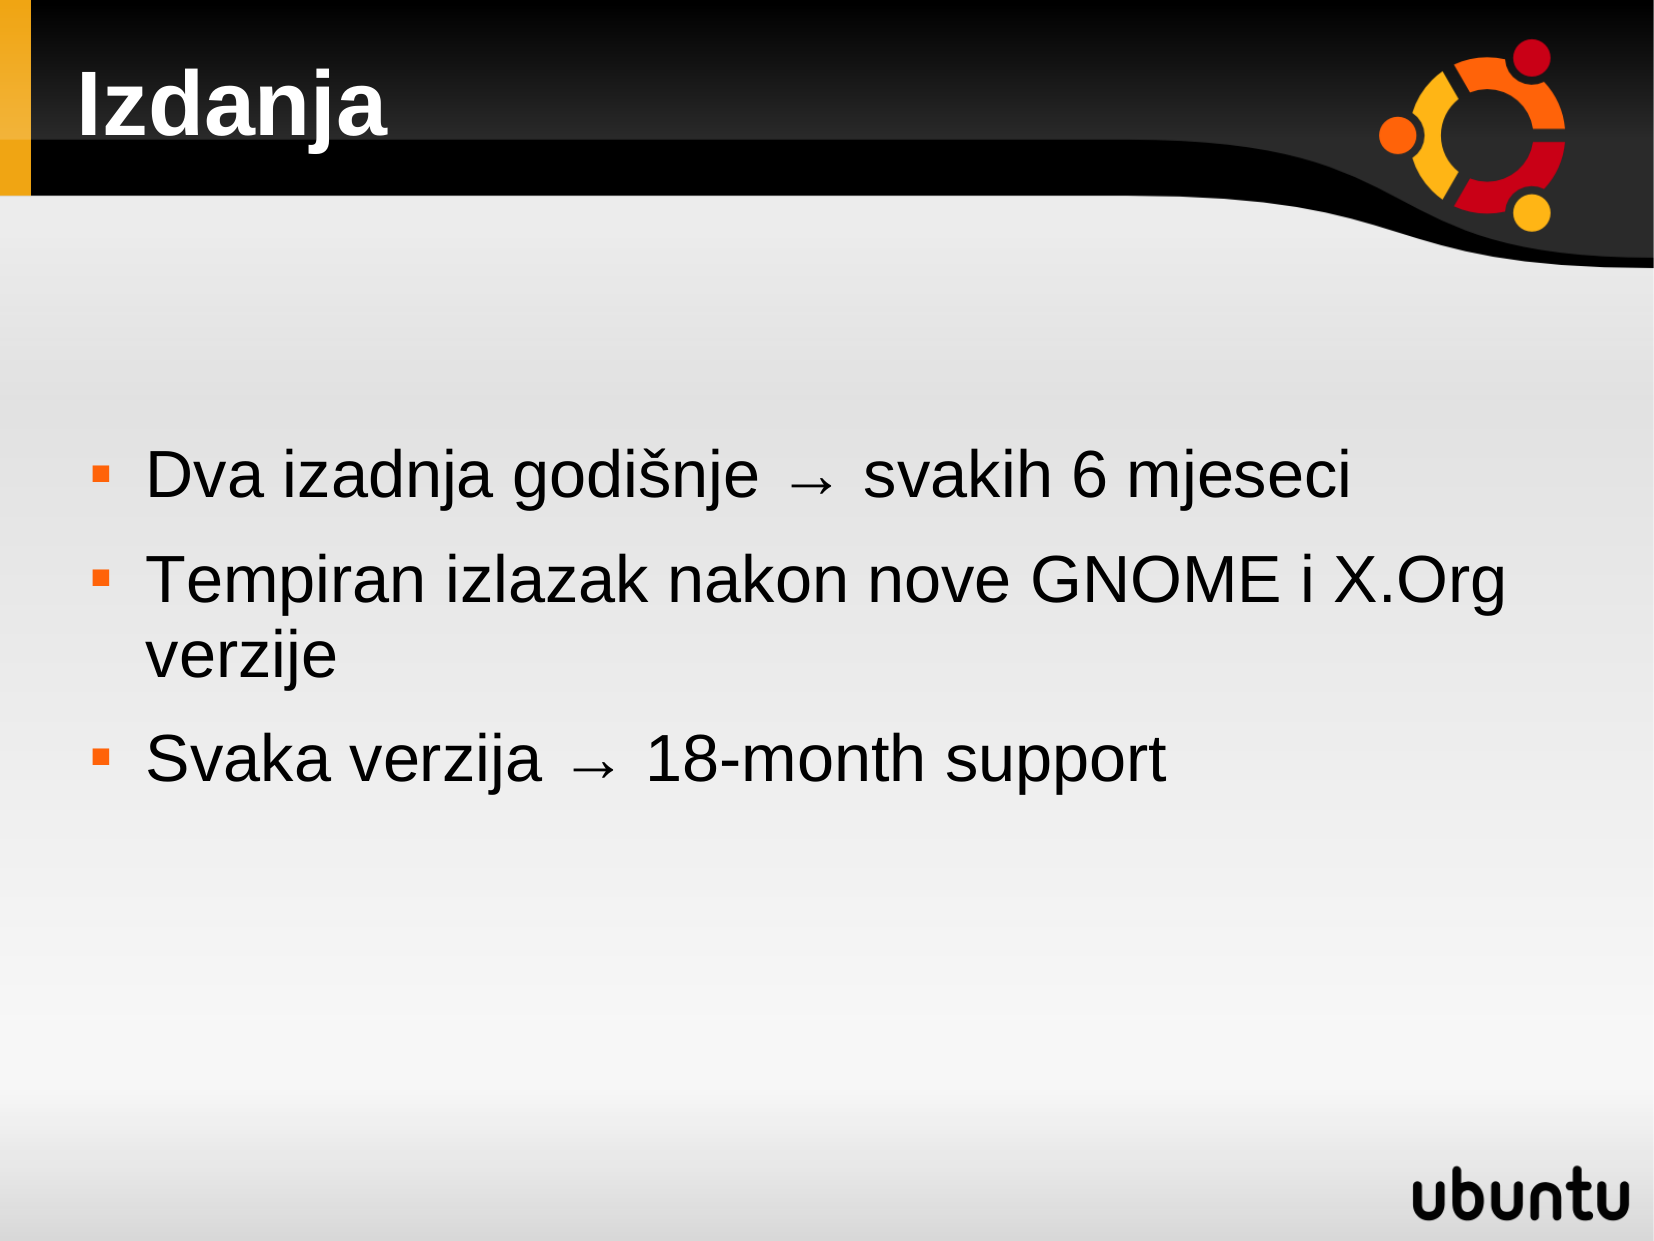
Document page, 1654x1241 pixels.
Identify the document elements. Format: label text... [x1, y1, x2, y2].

picture [0, 0, 1654, 1241]
title Izdanja [76, 7, 1565, 200]
list Dva izadnja godišnje → svakih 6 mjeseci Tempiran izlazak nakon nove GNOME i X.Org verzije Svaka verzija → 18-month support [75, 437, 1568, 901]
